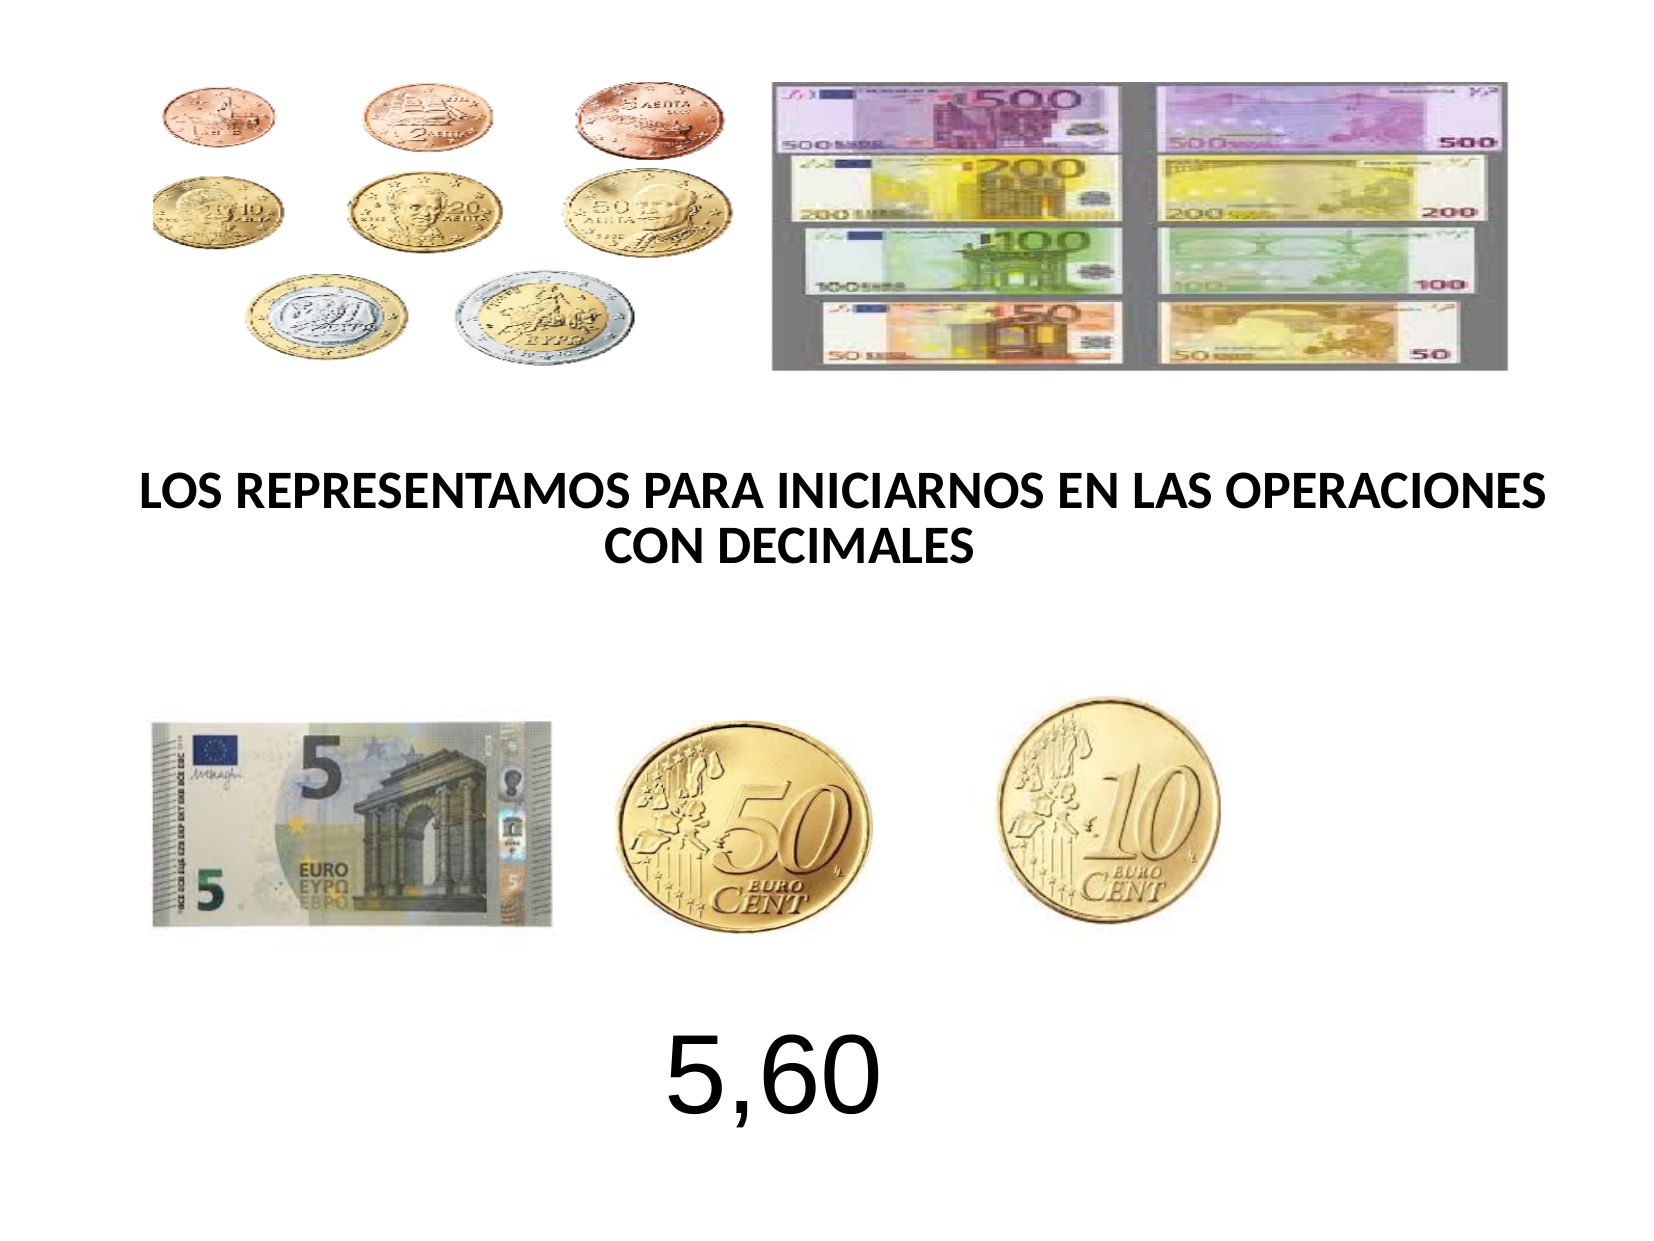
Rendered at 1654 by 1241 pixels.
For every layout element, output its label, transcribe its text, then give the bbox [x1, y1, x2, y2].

text_box 5,60 [649, 1003, 898, 1241]
text_box LOS REPRESENTAMOS PARA INICIARNOS EN LAS OPERACIONES CON DECIMALES [124, 460, 1579, 609]
picture [153, 82, 1524, 378]
picture [614, 720, 873, 934]
picture [150, 673, 556, 977]
picture [897, 684, 1282, 1006]
